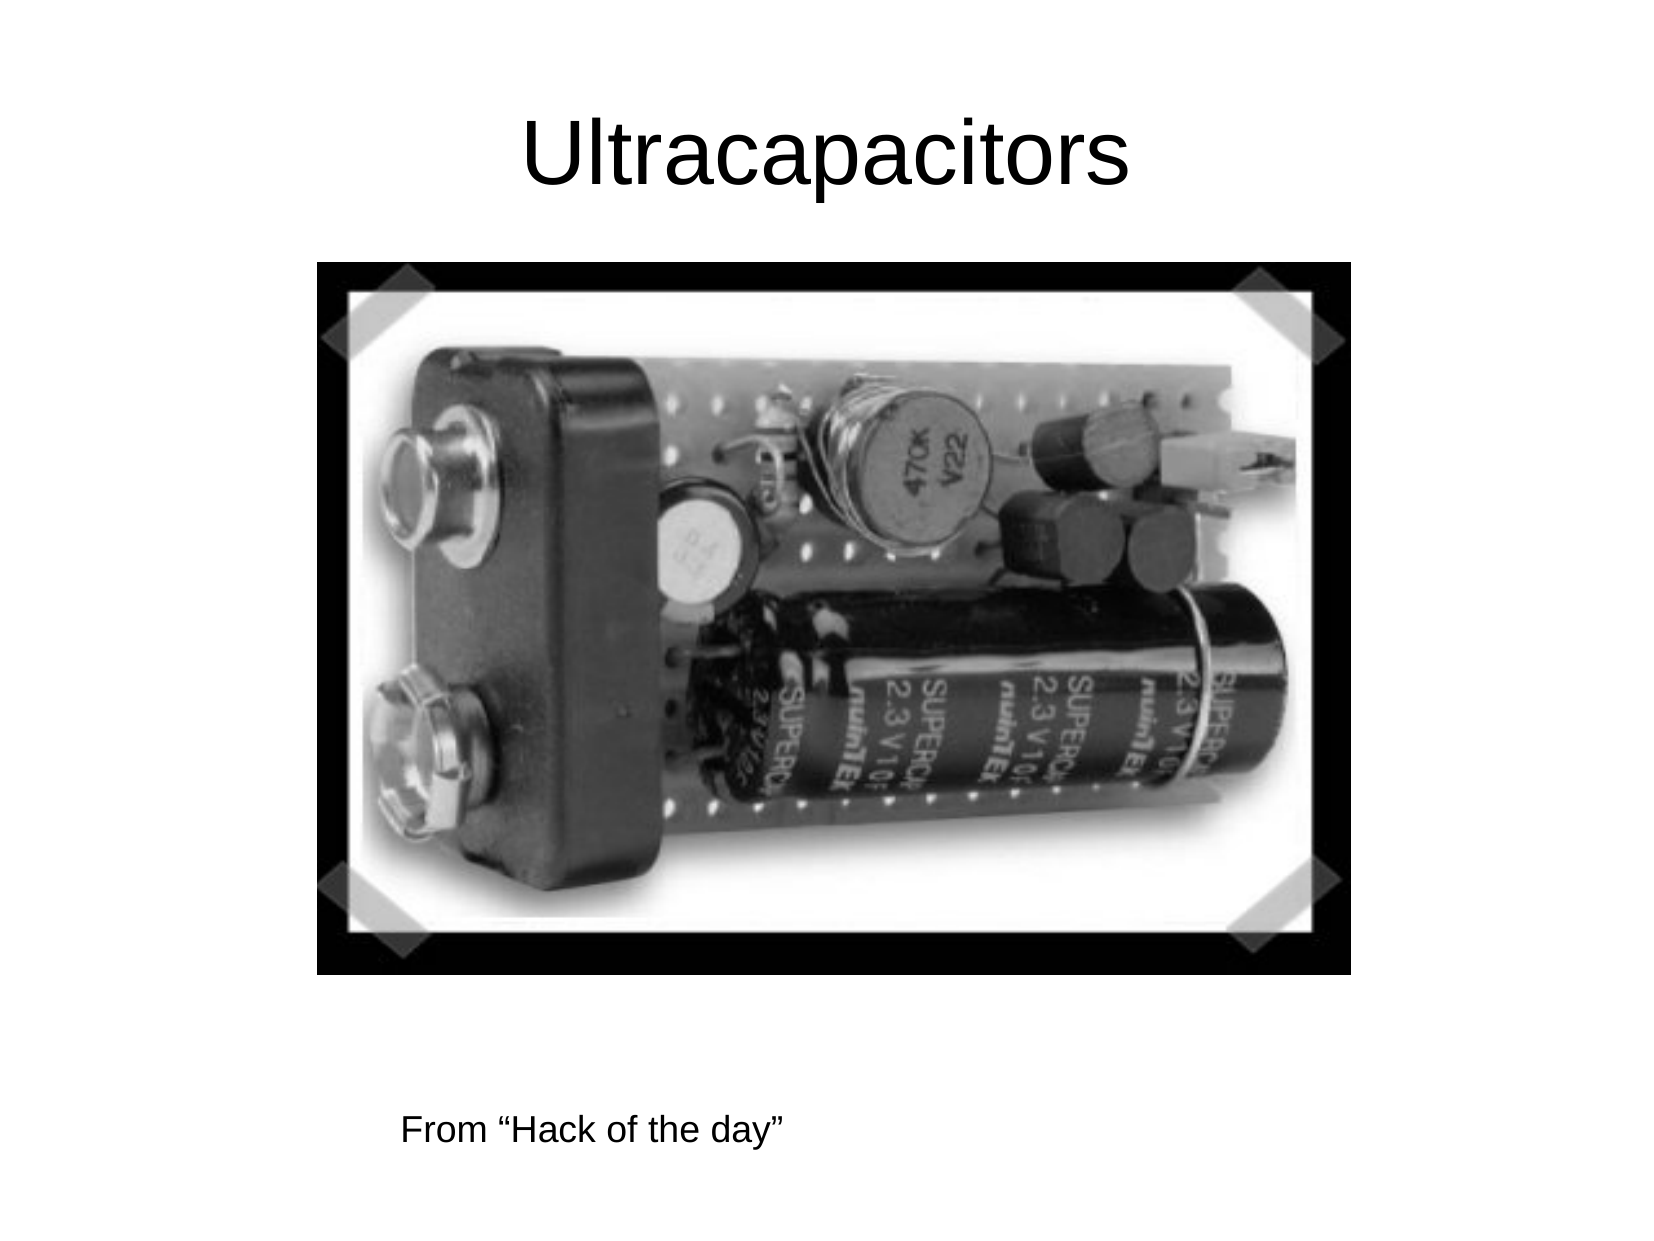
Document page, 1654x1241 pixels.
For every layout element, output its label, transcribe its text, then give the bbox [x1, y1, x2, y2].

text_box From “Hack of the day” [385, 1101, 798, 1163]
title Ultracapacitors [82, 49, 1571, 257]
picture [317, 262, 1351, 976]
